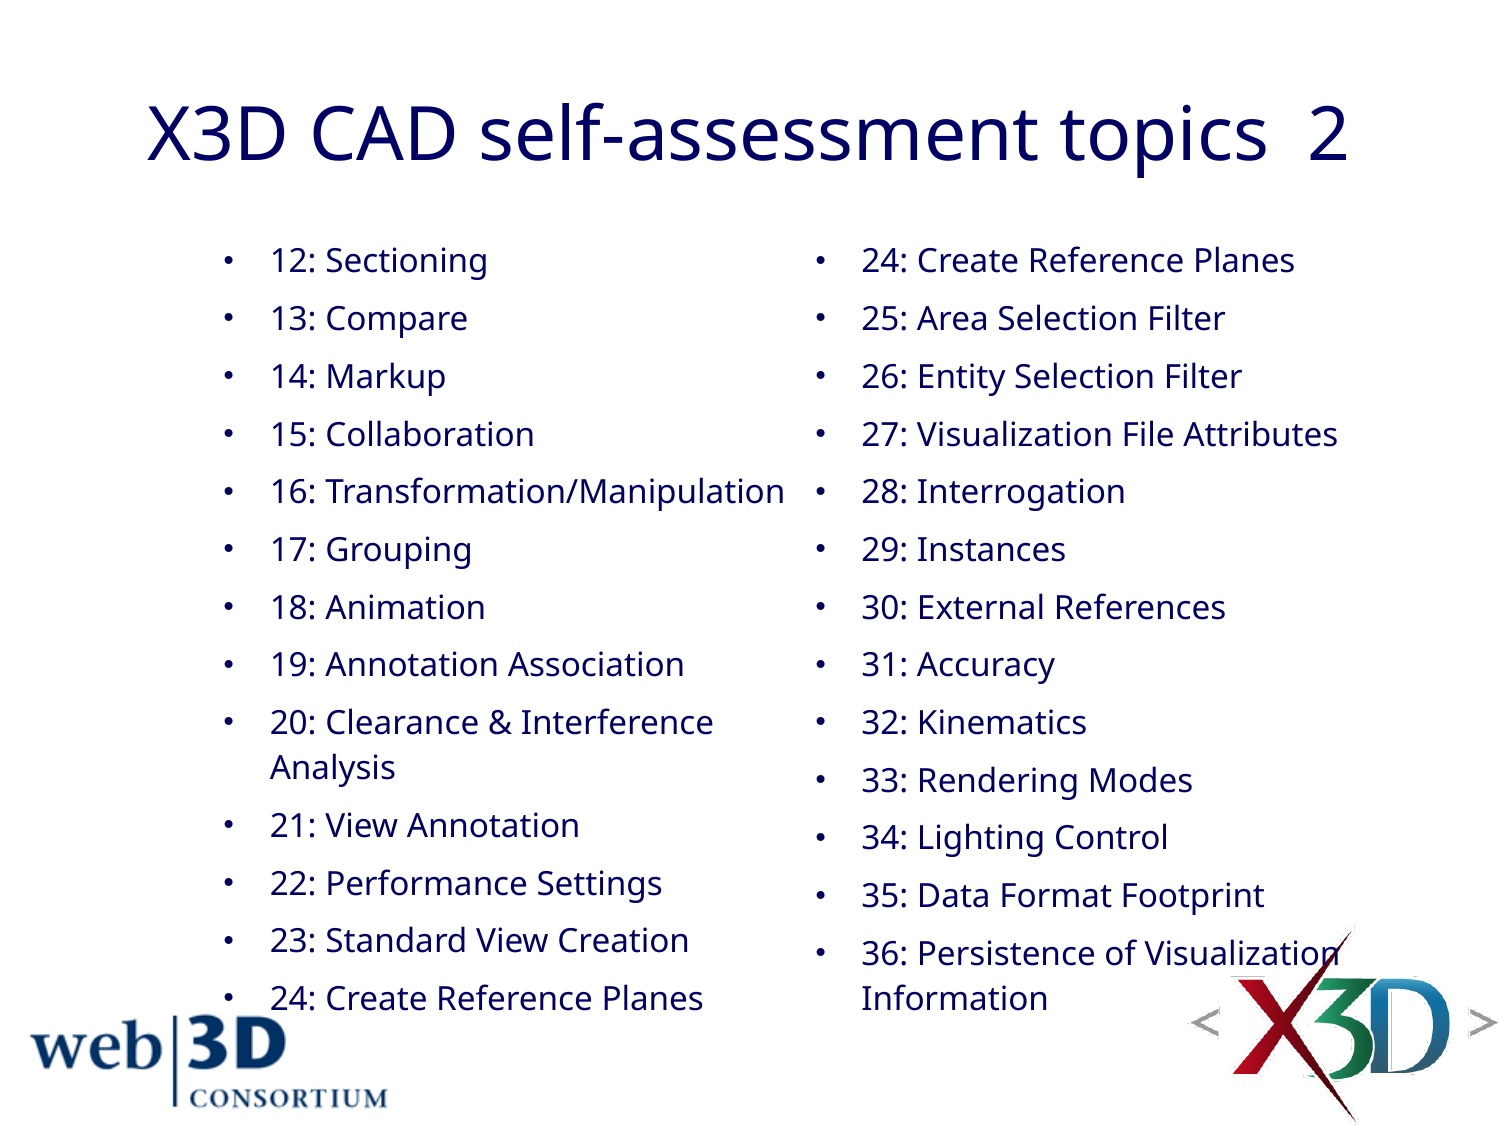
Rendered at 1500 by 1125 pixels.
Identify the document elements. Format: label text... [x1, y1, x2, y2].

list 24: Create Reference Planes 25: Area Selection Filter 26: Entity Selection Filter 27: Visualization File Attributes 28: Interrogation 29: Instances 30: External References 31: Accuracy 32: Kinematics 33: Rendering Modes 34: Lighting Control 35: Data Format Footprint 36: Persistence of Visualization Information [803, 237, 1418, 986]
picture [12, 998, 413, 1118]
list 12: Sectioning 13: Compare 14: Markup 15: Collaboration 16: Transformation/Manipulation 17: Grouping 18: Animation 19: Annotation Association 20: Clearance & Interference Analysis 21: View Annotation 22: Performance Settings 23: Standard View Creation 24: Create Reference Planes [147, 237, 803, 986]
picture [1187, 926, 1500, 1125]
title X3D CAD self-assessment topics 2 [112, 44, 1388, 218]
picture [383, 1001, 391, 1008]
